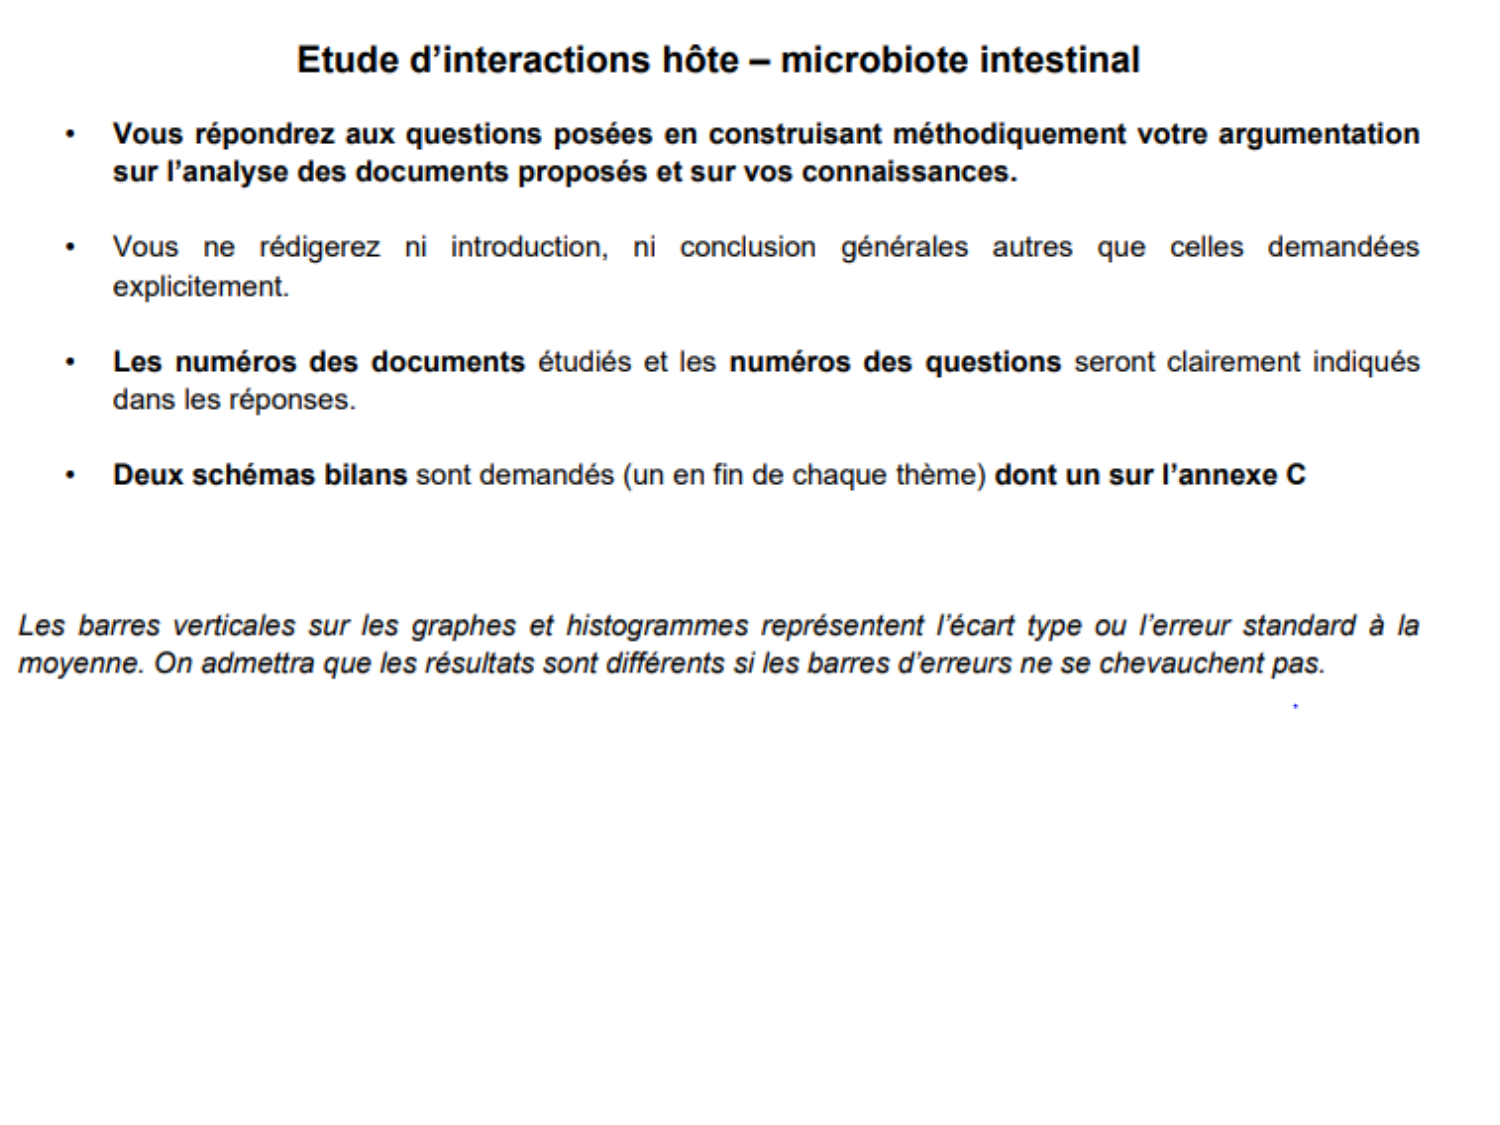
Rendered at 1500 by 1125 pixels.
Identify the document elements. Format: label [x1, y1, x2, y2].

picture [7, 35, 1489, 709]
